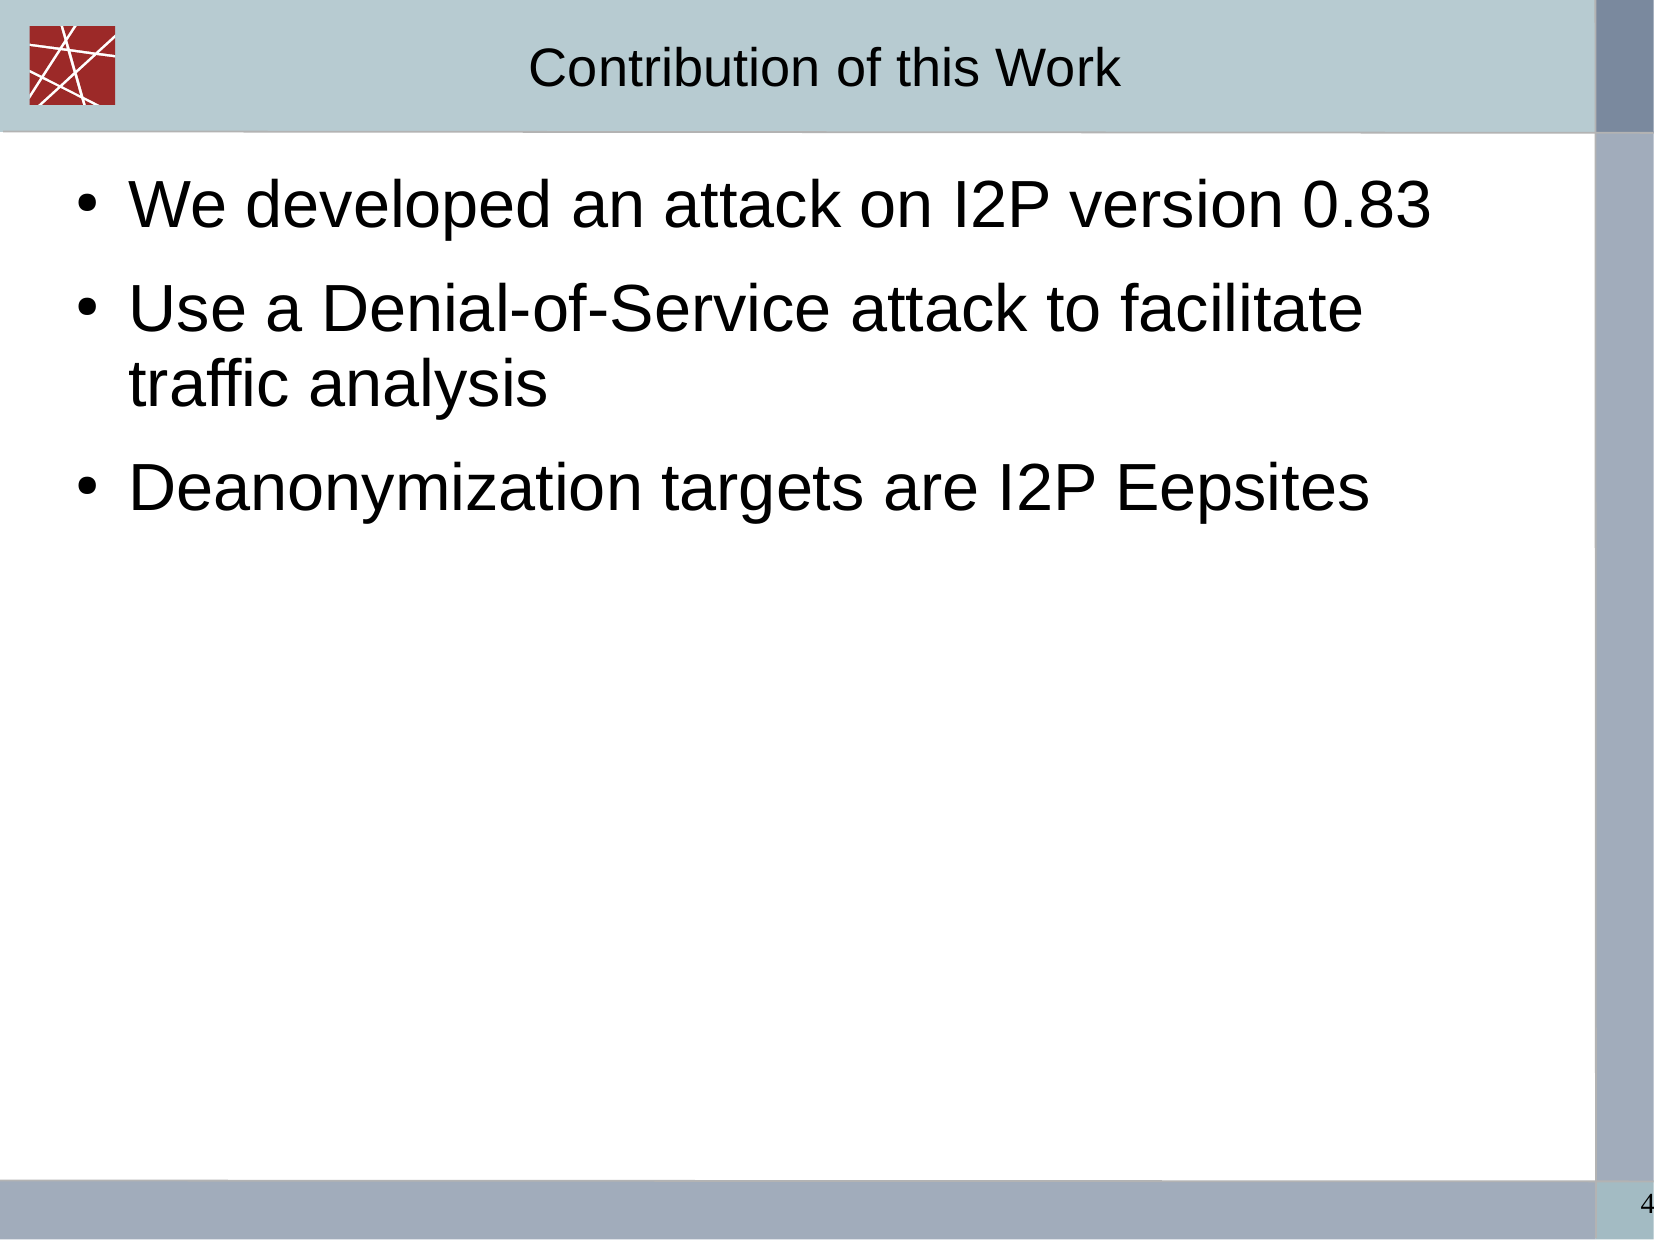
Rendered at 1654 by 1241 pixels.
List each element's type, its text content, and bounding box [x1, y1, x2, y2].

title Contribution of this Work [81, 2, 1570, 133]
list We developed an attack on I2P version 0.83 Use a Denial-of-Service attack to facilitate traffic analysis Deanonymization targets are I2P Eepsites [57, 166, 1546, 986]
